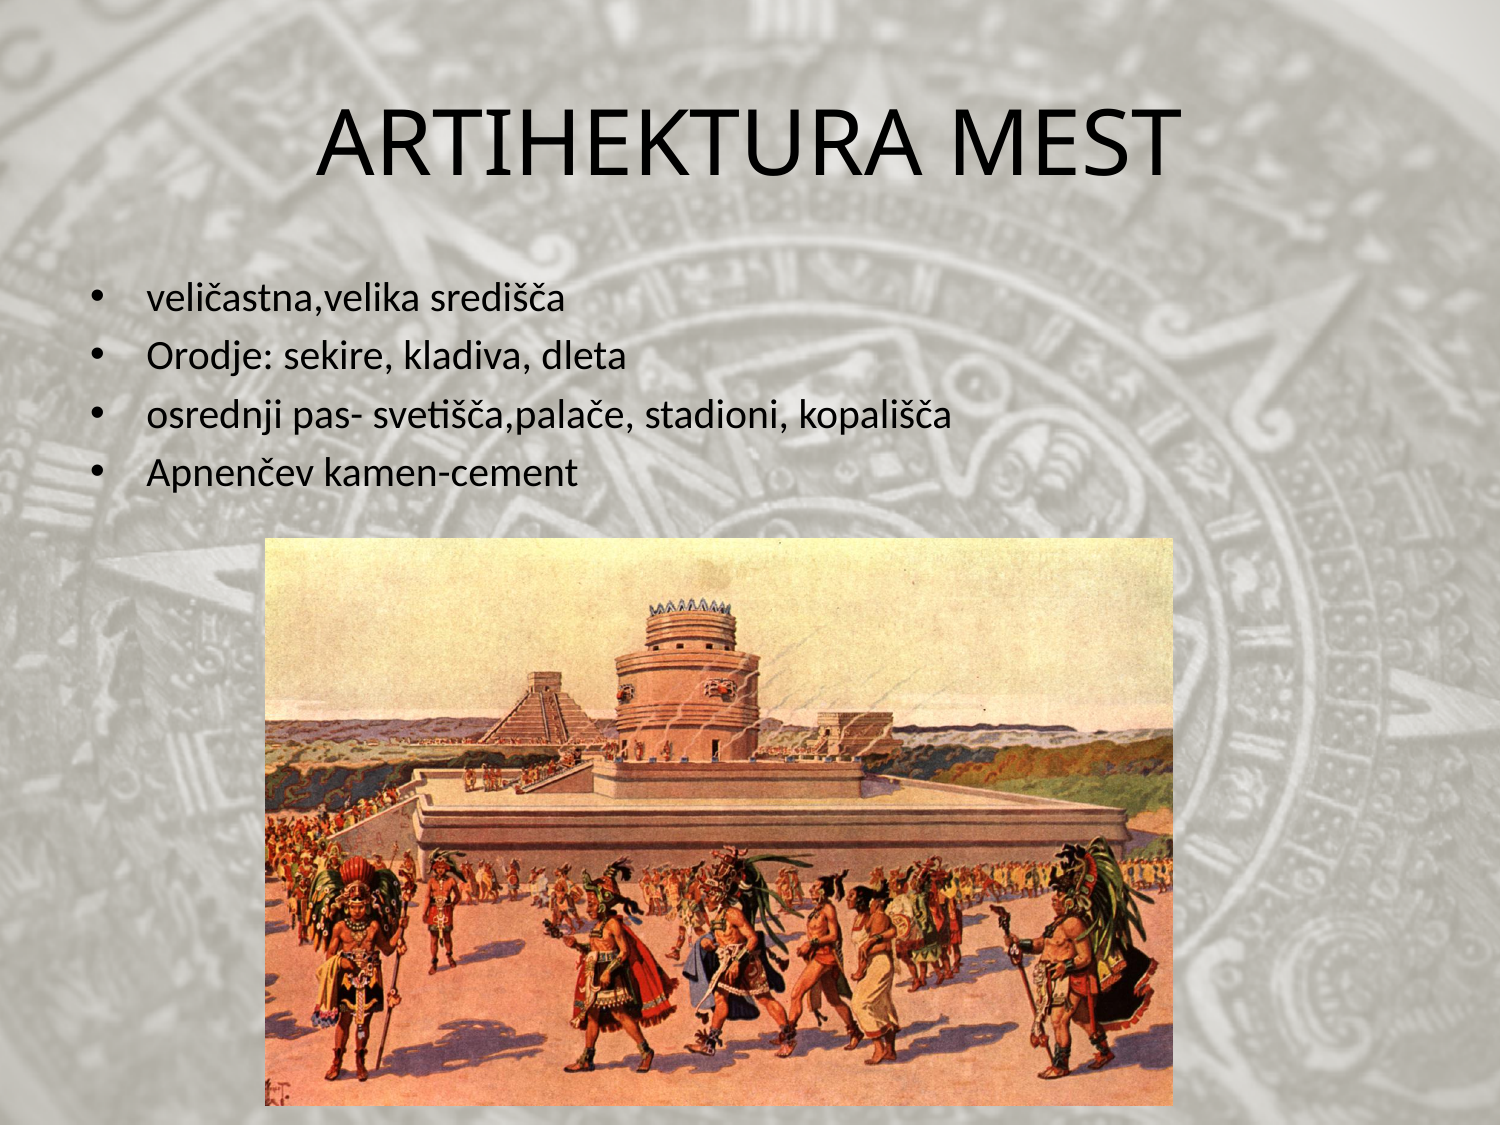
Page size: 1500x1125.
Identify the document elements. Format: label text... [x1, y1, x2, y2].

list veličastna,velika središča Orodje: sekire, kladiva, dleta osrednji pas- svetišča,palače, stadioni, kopališča Apnenčev kamen-cement [75, 262, 1425, 1005]
picture [0, 0, 1500, 1125]
title ARTIHEKTURA MEST [75, 45, 1425, 233]
